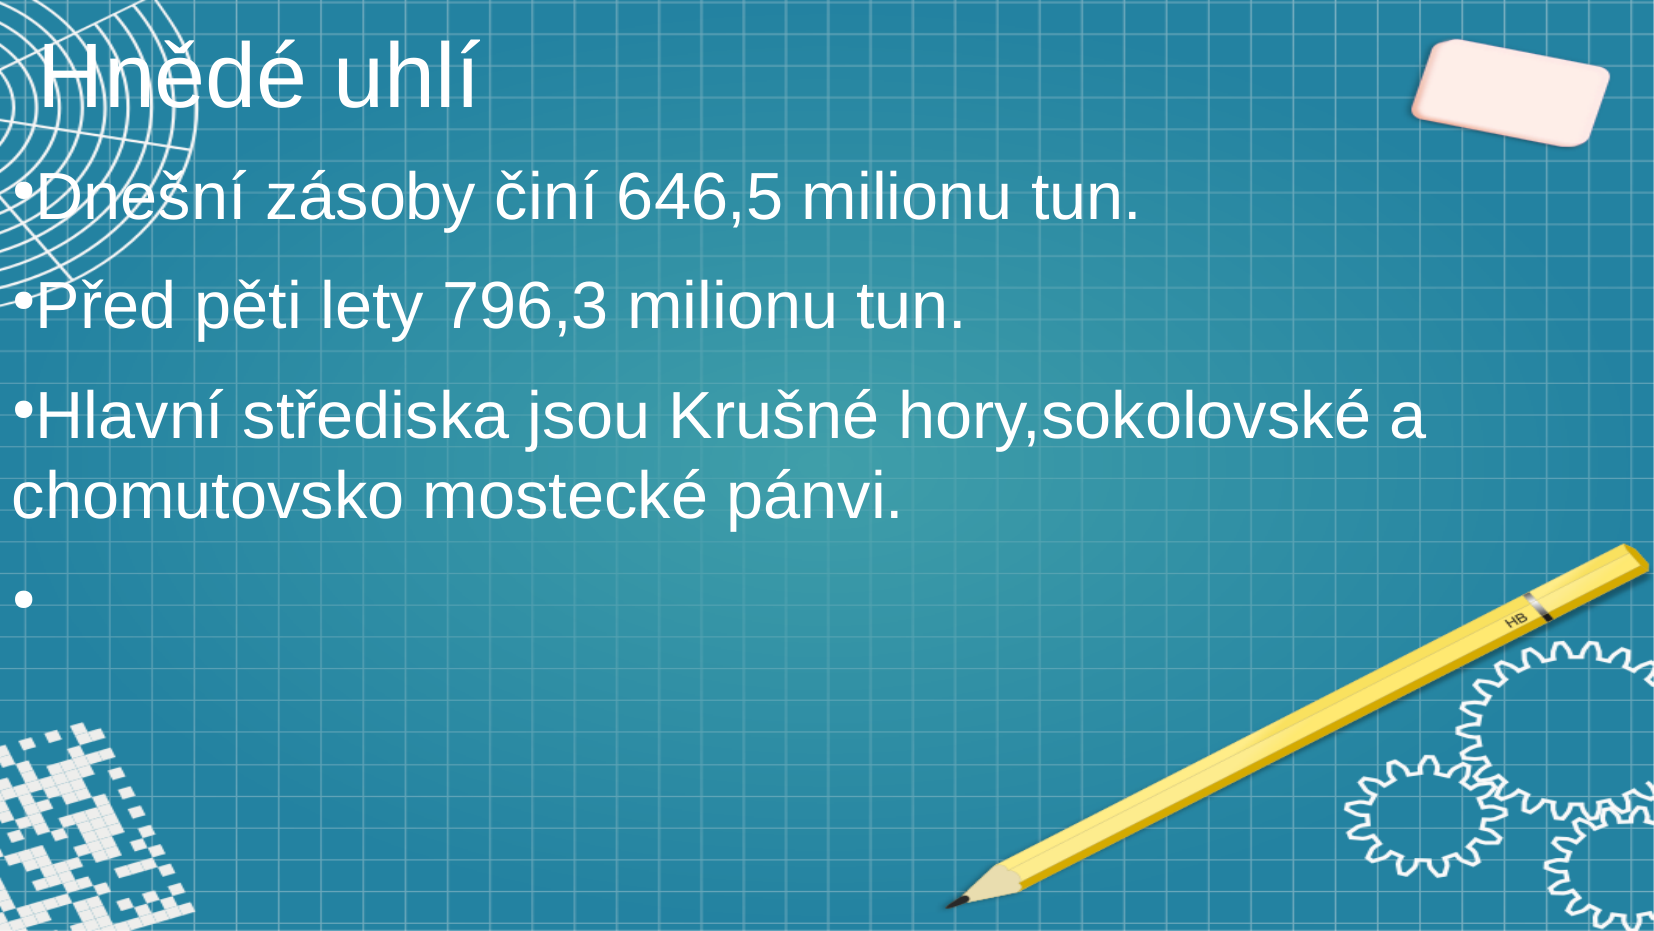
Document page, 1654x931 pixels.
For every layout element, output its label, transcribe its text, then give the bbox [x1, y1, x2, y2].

title Hnědé uhlí [0, 0, 1004, 178]
list Dnešní zásoby činí 646,5 milionu tun. Před pěti lety 796,3 milionu tun. Hlavní střediska jsou Krušné hory,sokolovské a chomutovsko mostecké pánvi. [11, 152, 1501, 931]
